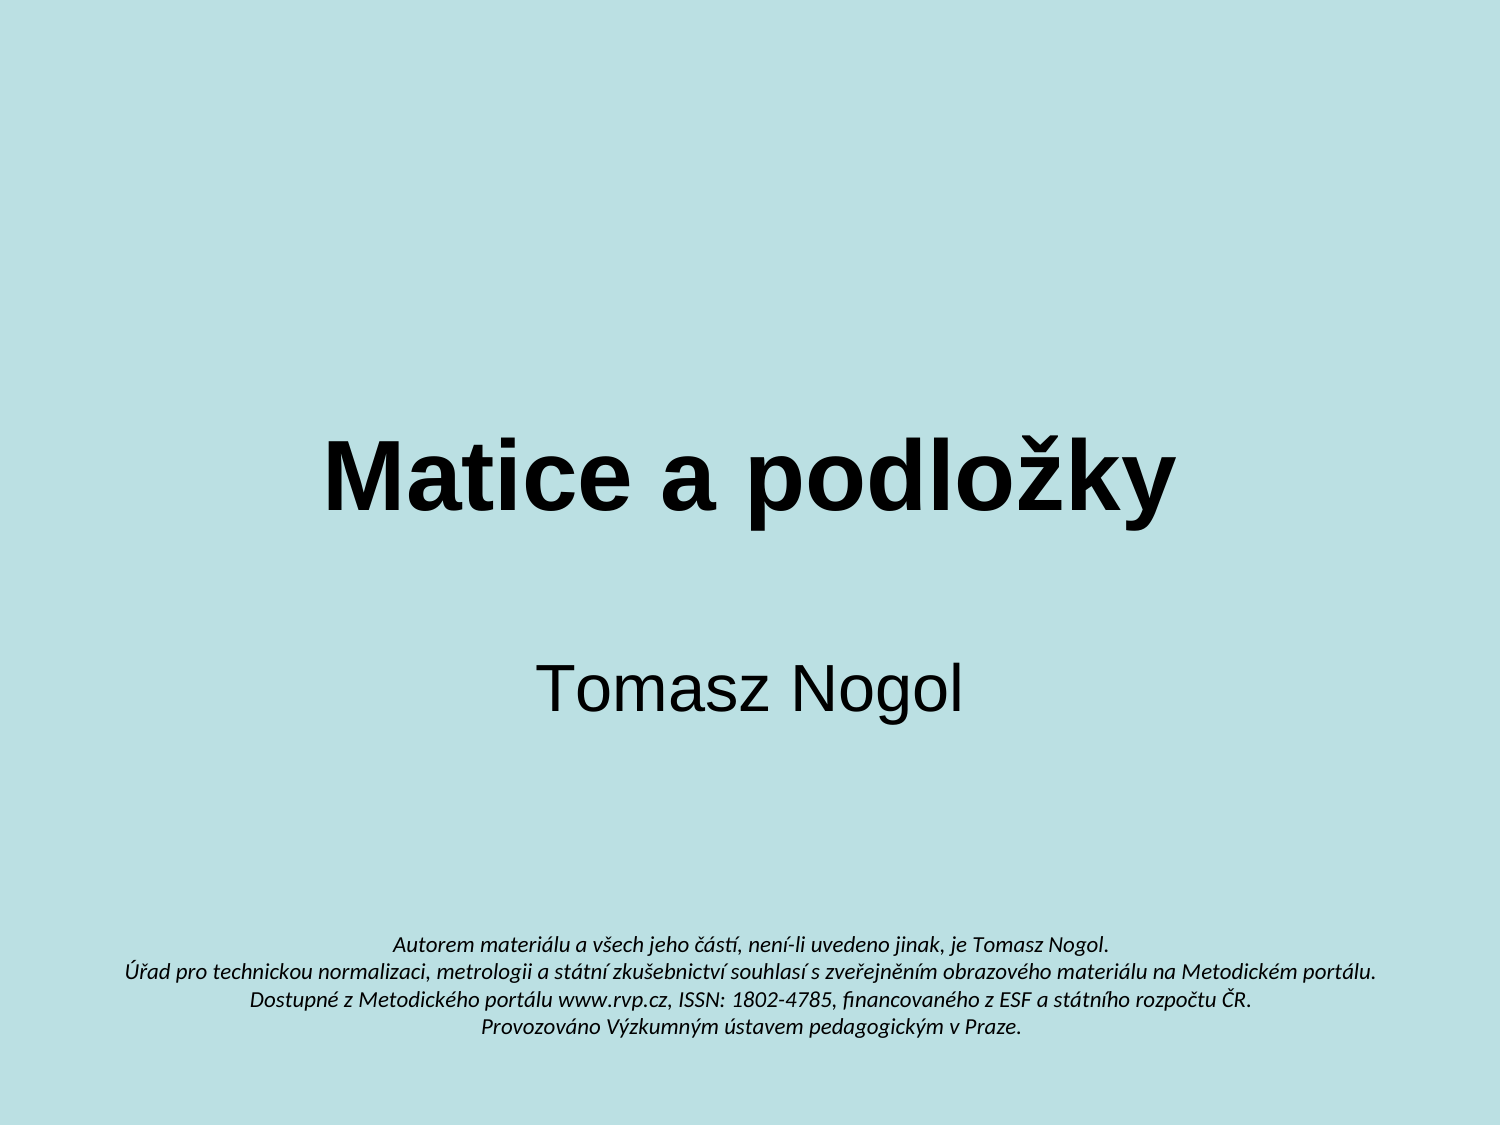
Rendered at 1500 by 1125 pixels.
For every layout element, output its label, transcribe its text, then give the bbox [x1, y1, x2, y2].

text_box Tomasz Nogol [225, 637, 1276, 921]
title Matice a podložky [112, 349, 1388, 591]
text_box Autorem materiálu a všech jeho částí, není-li uvedeno jinak, je Tomasz Nogol. Úřad pro technickou normalizaci, metrologii a státní zkušebnictví souhlasí s zveřejněním obrazového materiálu na Metodickém portálu. Dostupné z Metodického portálu www.rvp.cz, ISSN: 1802-4785, financovaného z ESF a státního rozpočtu ČR. Provozováno Výzkumným ústavem pedagogickým v Praze. [97, 921, 1407, 1048]
